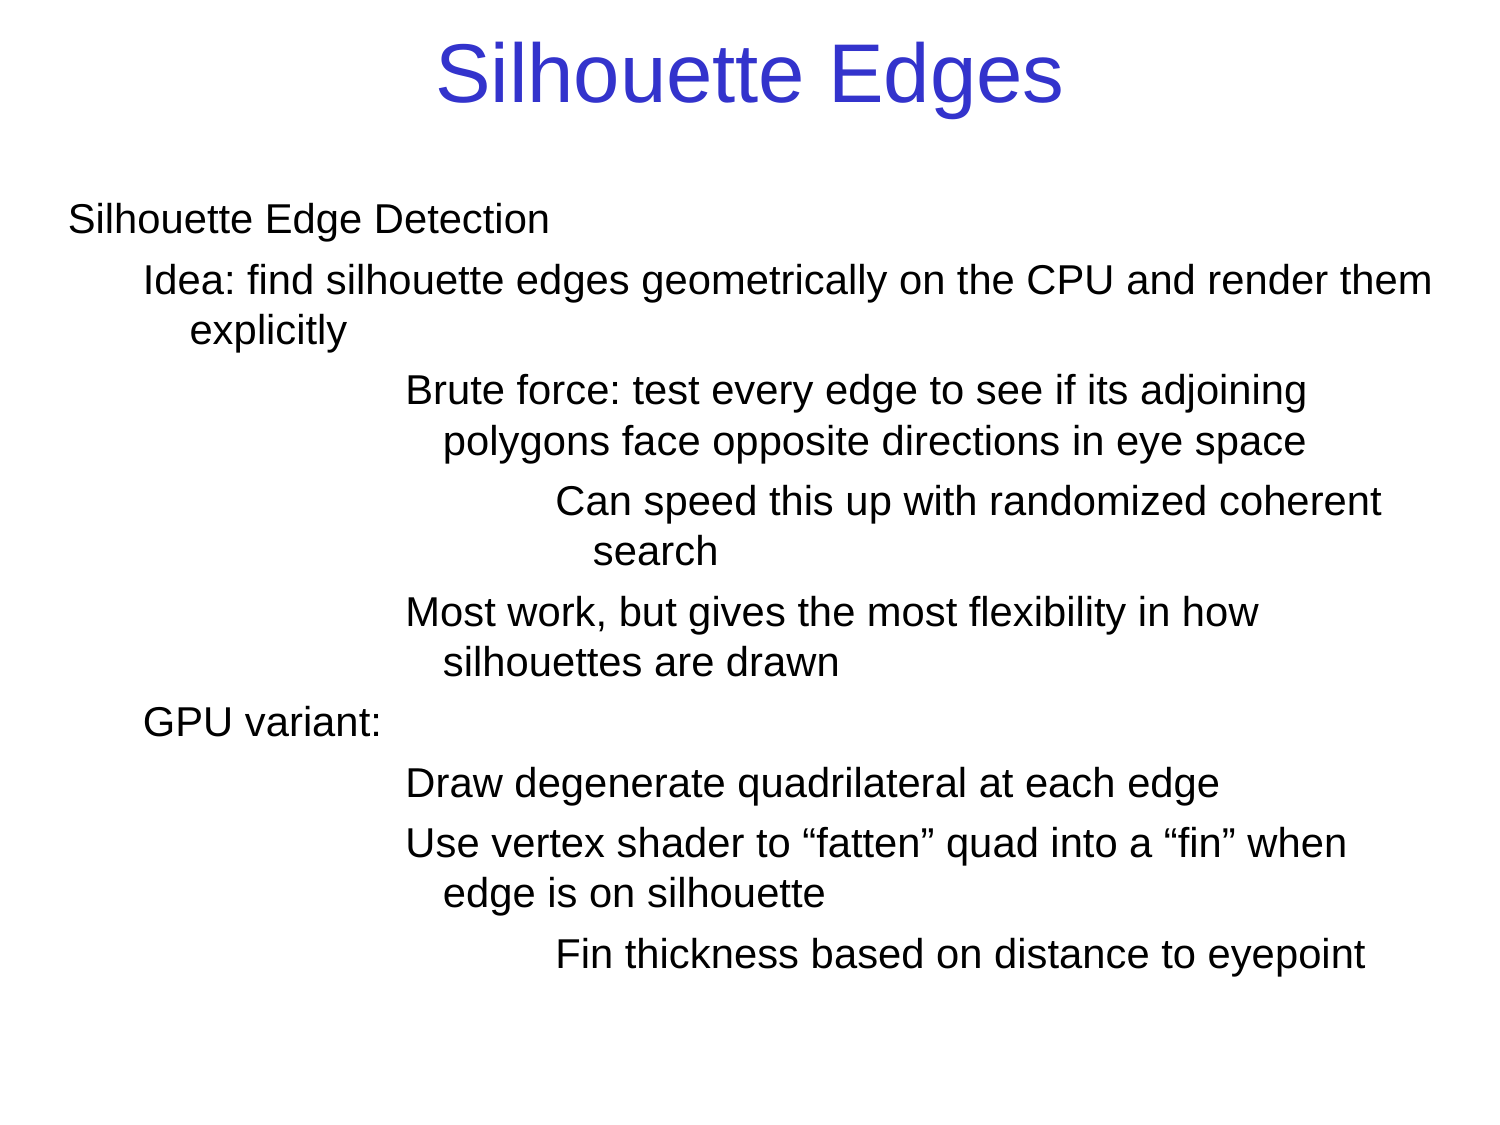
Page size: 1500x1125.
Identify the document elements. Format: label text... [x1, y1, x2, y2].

list Silhouette Edge Detection Idea: find silhouette edges geometrically on the CPU and render them explicitly Brute force: test every edge to see if its adjoining polygons face opposite directions in eye space Can speed this up with randomized coherent search Most work, but gives the most flexibility in how silhouettes are drawn GPU variant: Draw degenerate quadrilateral at each edge Use vertex shader to “fatten” quad into a “fin” when edge is on silhouette Fin thickness based on distance to eyepoint [53, 184, 1459, 1071]
title Silhouette Edges [123, 0, 1399, 138]
